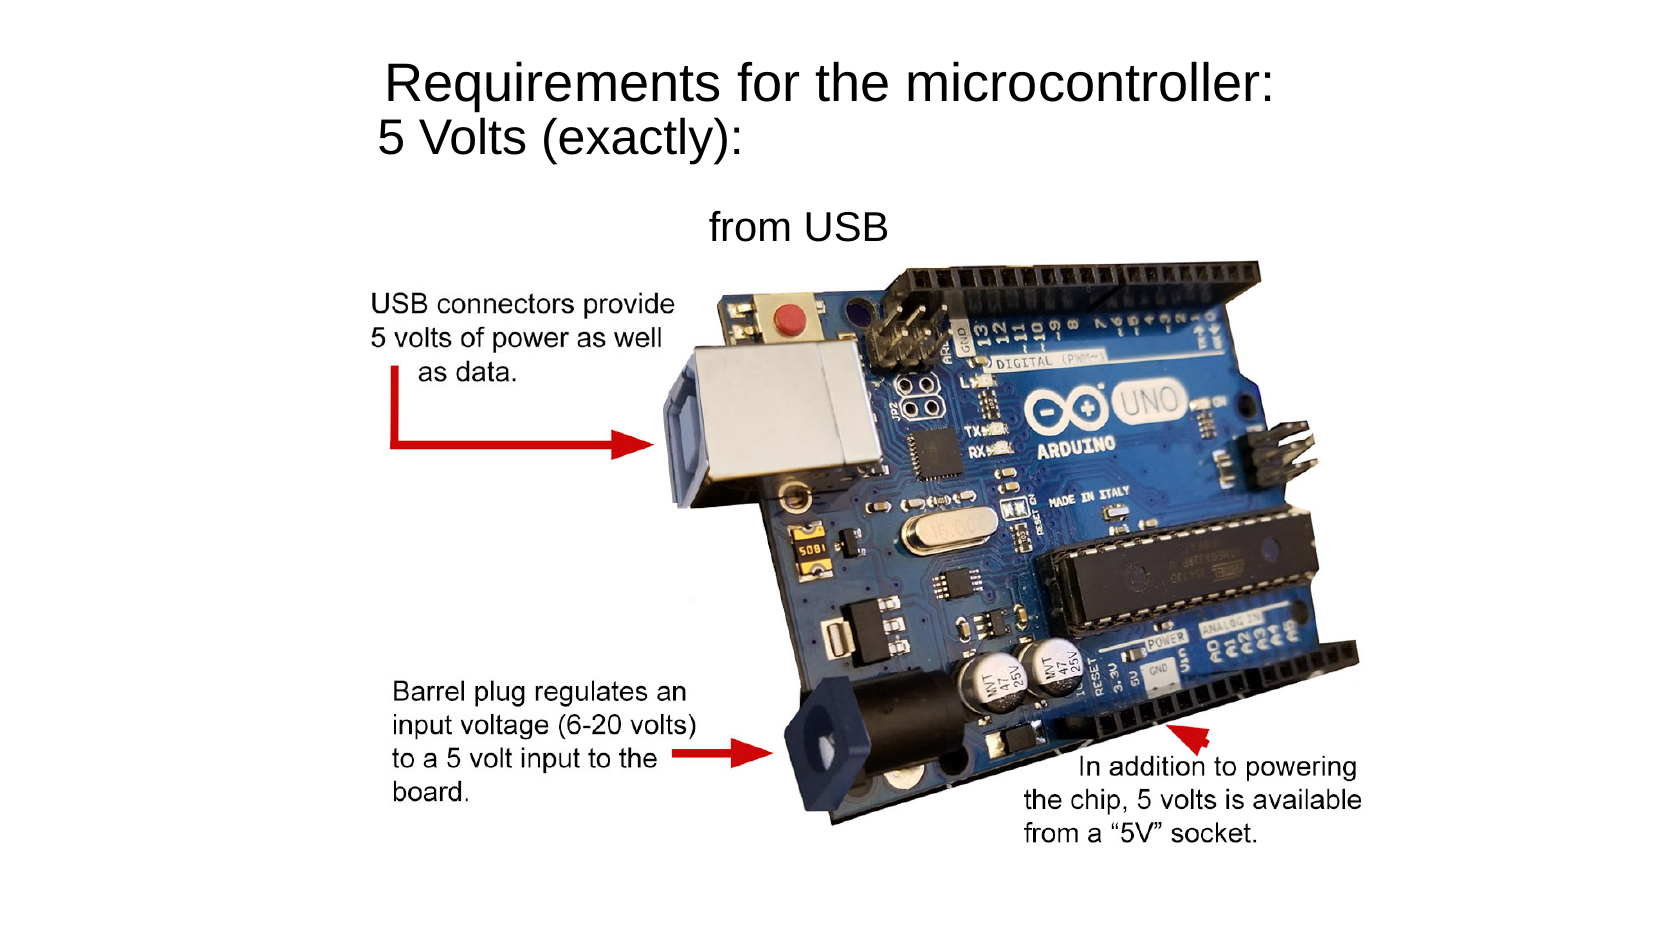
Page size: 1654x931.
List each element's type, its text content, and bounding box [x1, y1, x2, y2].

title 5 Volts (exactly): [326, 109, 796, 166]
picture [336, 255, 1396, 852]
title from USB [512, 199, 1086, 255]
title Requirements for the microcontroller: [182, 45, 1479, 120]
